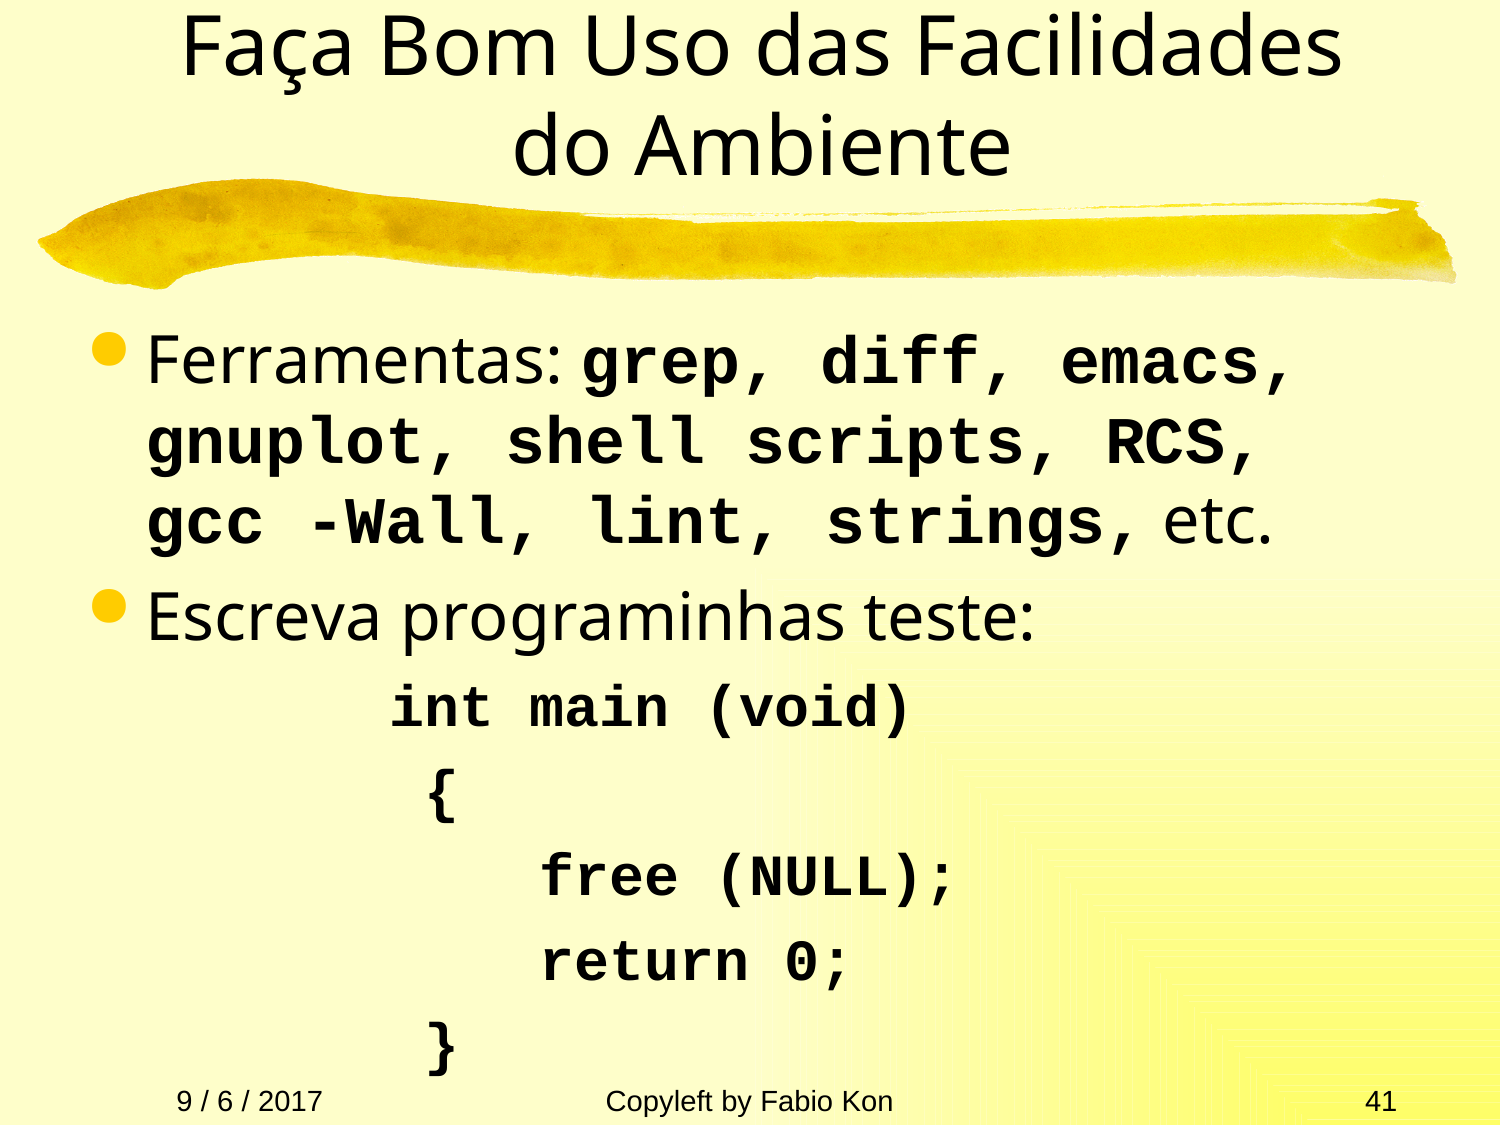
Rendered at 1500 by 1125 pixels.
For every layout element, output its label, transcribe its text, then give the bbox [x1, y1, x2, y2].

list Ferramentas: grep, diff, emacs, gnuplot, shell scripts, RCS, gcc -Wall, lint, strings, etc. Escreva programinhas teste: int main (void) { free (NULL); return 0; } [74, 309, 1417, 1084]
title Faça Bom Uso das Facilidades do Ambiente [125, 0, 1401, 200]
picture [24, 174, 1463, 297]
